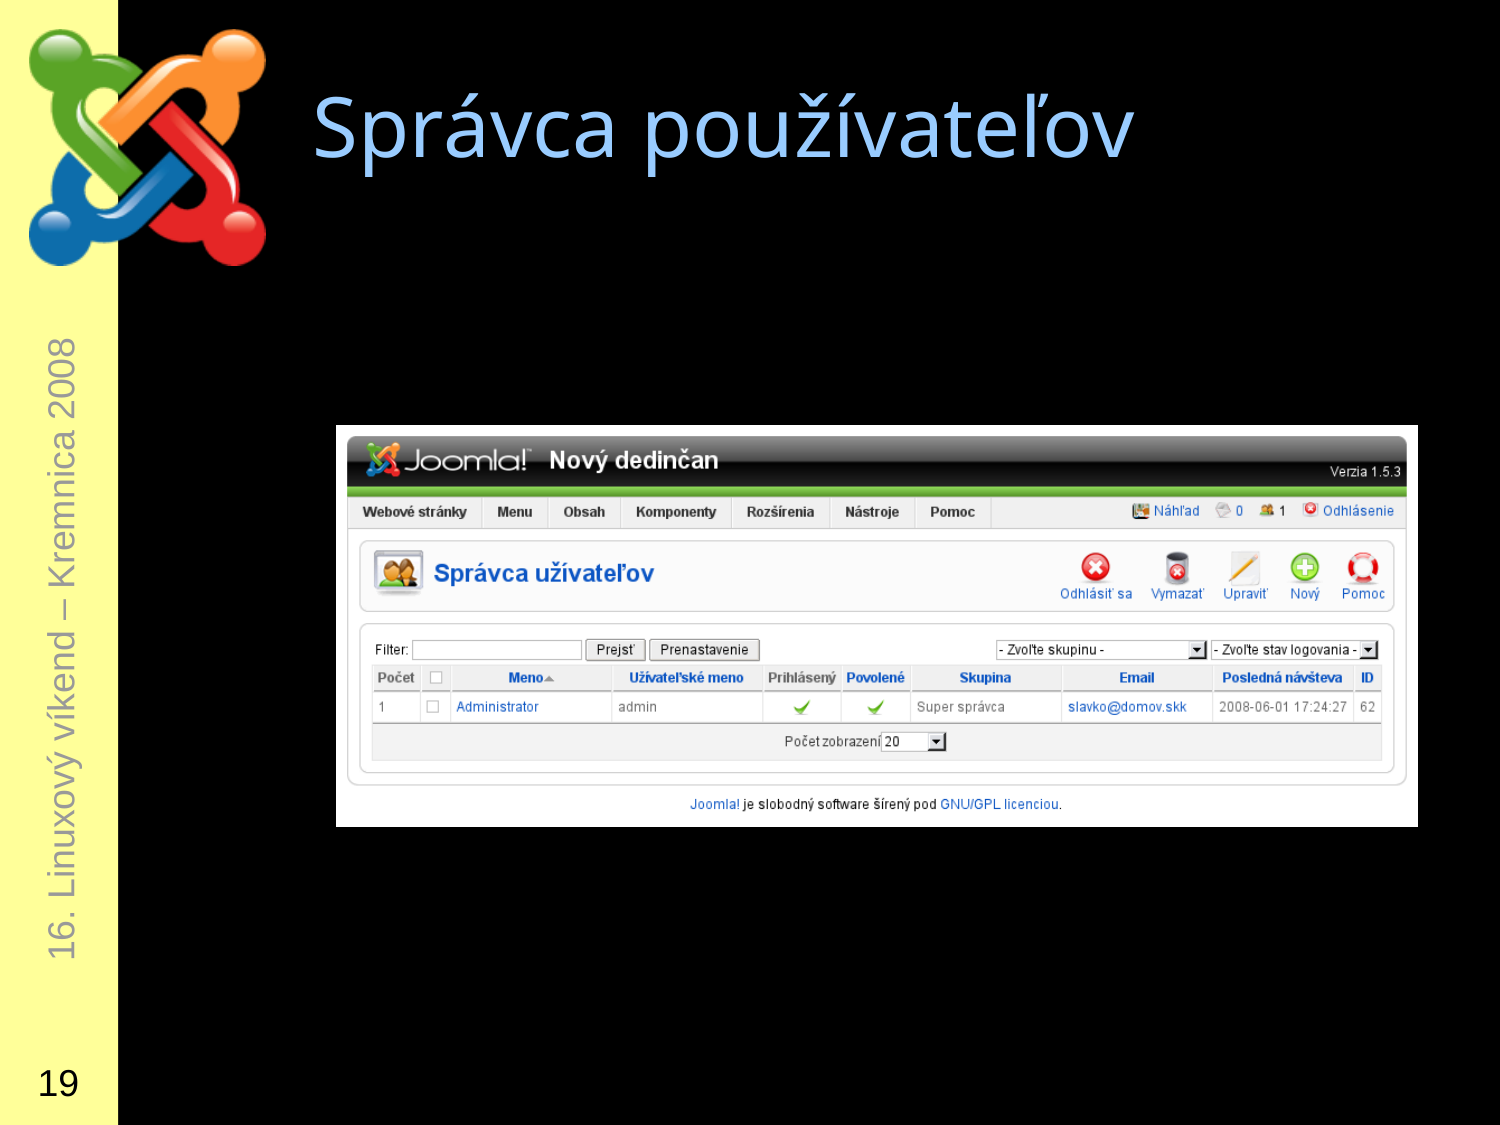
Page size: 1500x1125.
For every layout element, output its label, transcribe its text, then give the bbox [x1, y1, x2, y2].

title Správca používateľov [312, 24, 1450, 226]
picture [29, 29, 266, 266]
picture [336, 425, 1418, 827]
